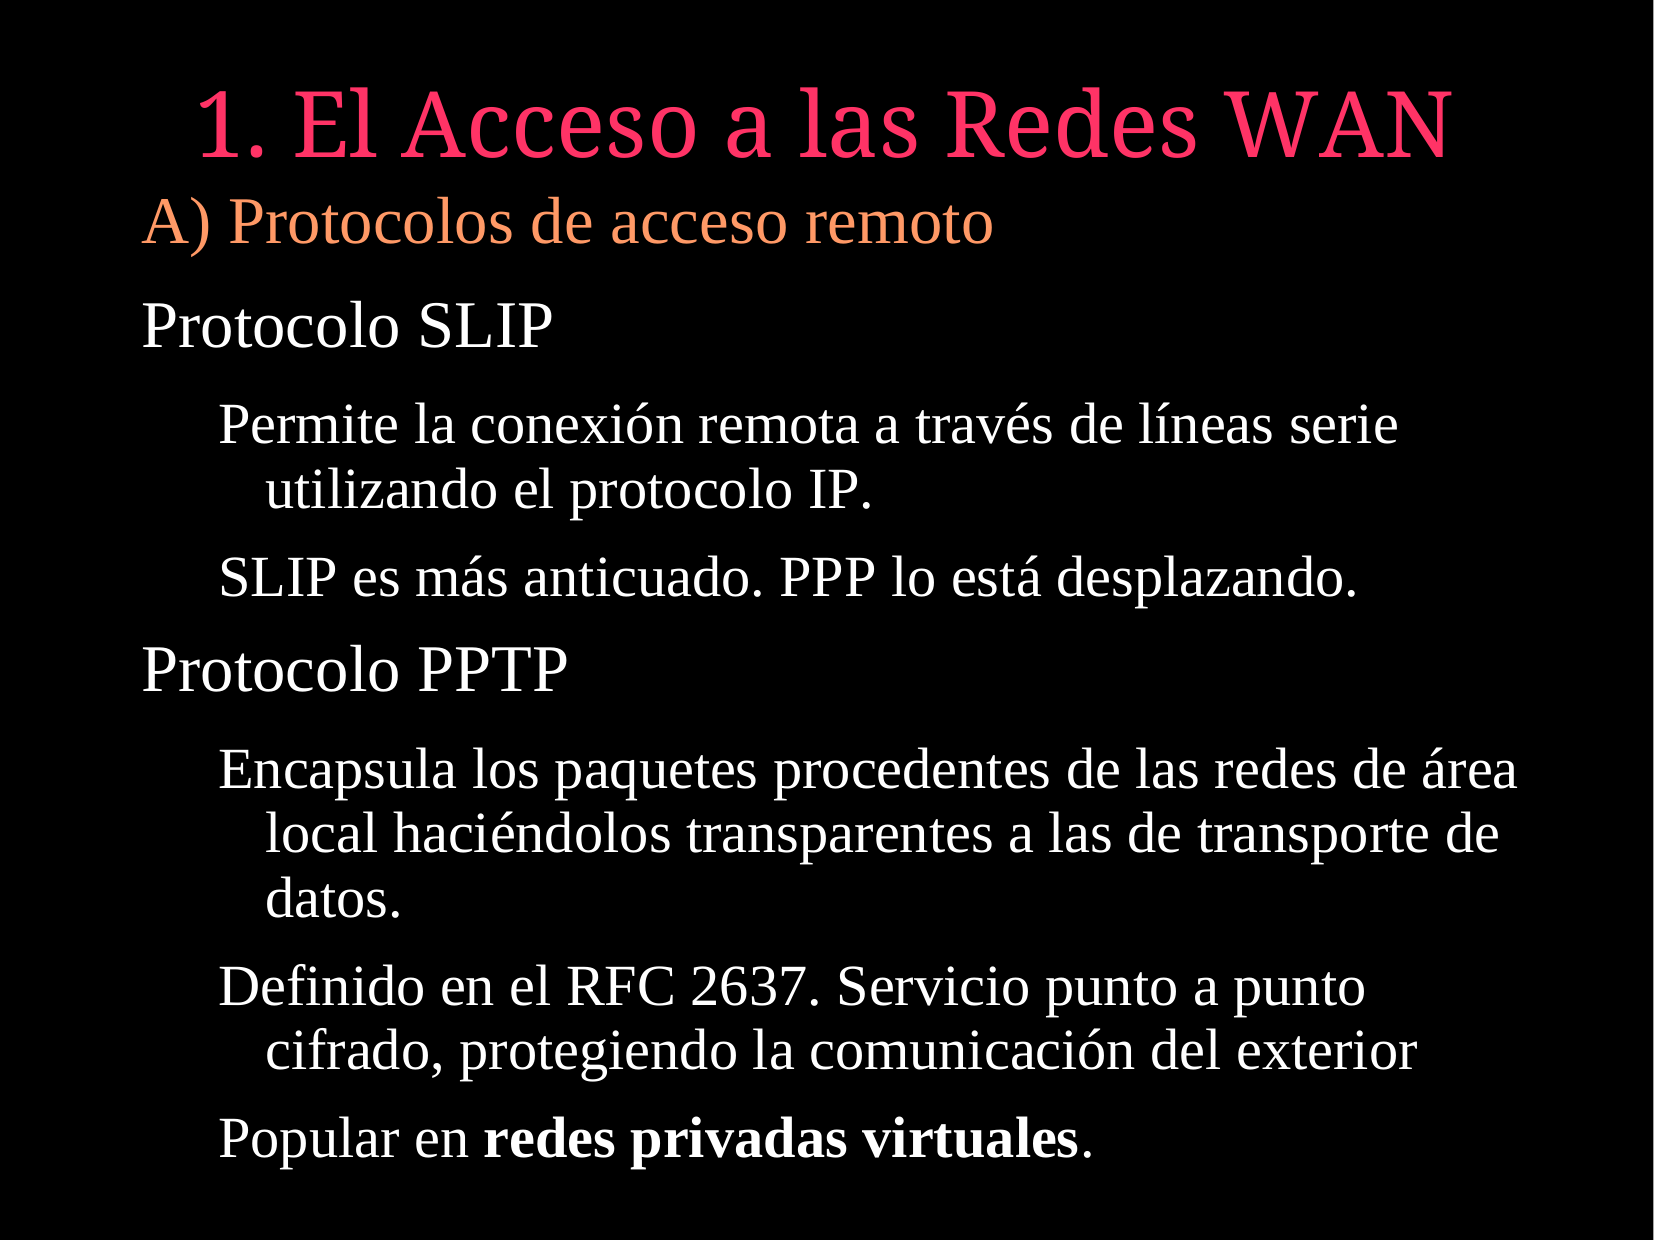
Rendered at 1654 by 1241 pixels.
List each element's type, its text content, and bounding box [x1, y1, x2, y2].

list A) Protocolos de acceso remoto Protocolo SLIP Permite la conexión remota a través de líneas serie utilizando el protocolo IP. SLIP es más anticuado. PPP lo está desplazando. Protocolo PPTP Encapsula los paquetes procedentes de las redes de área local haciéndolos transparentes a las de transporte de datos. Definido en el RFC 2637. Servicio punto a punto cifrado, protegiendo la comunicación del exterior Popular en redes privadas virtuales. [123, 184, 1536, 1181]
title 1. El Acceso a las Redes WAN [119, 18, 1532, 226]
